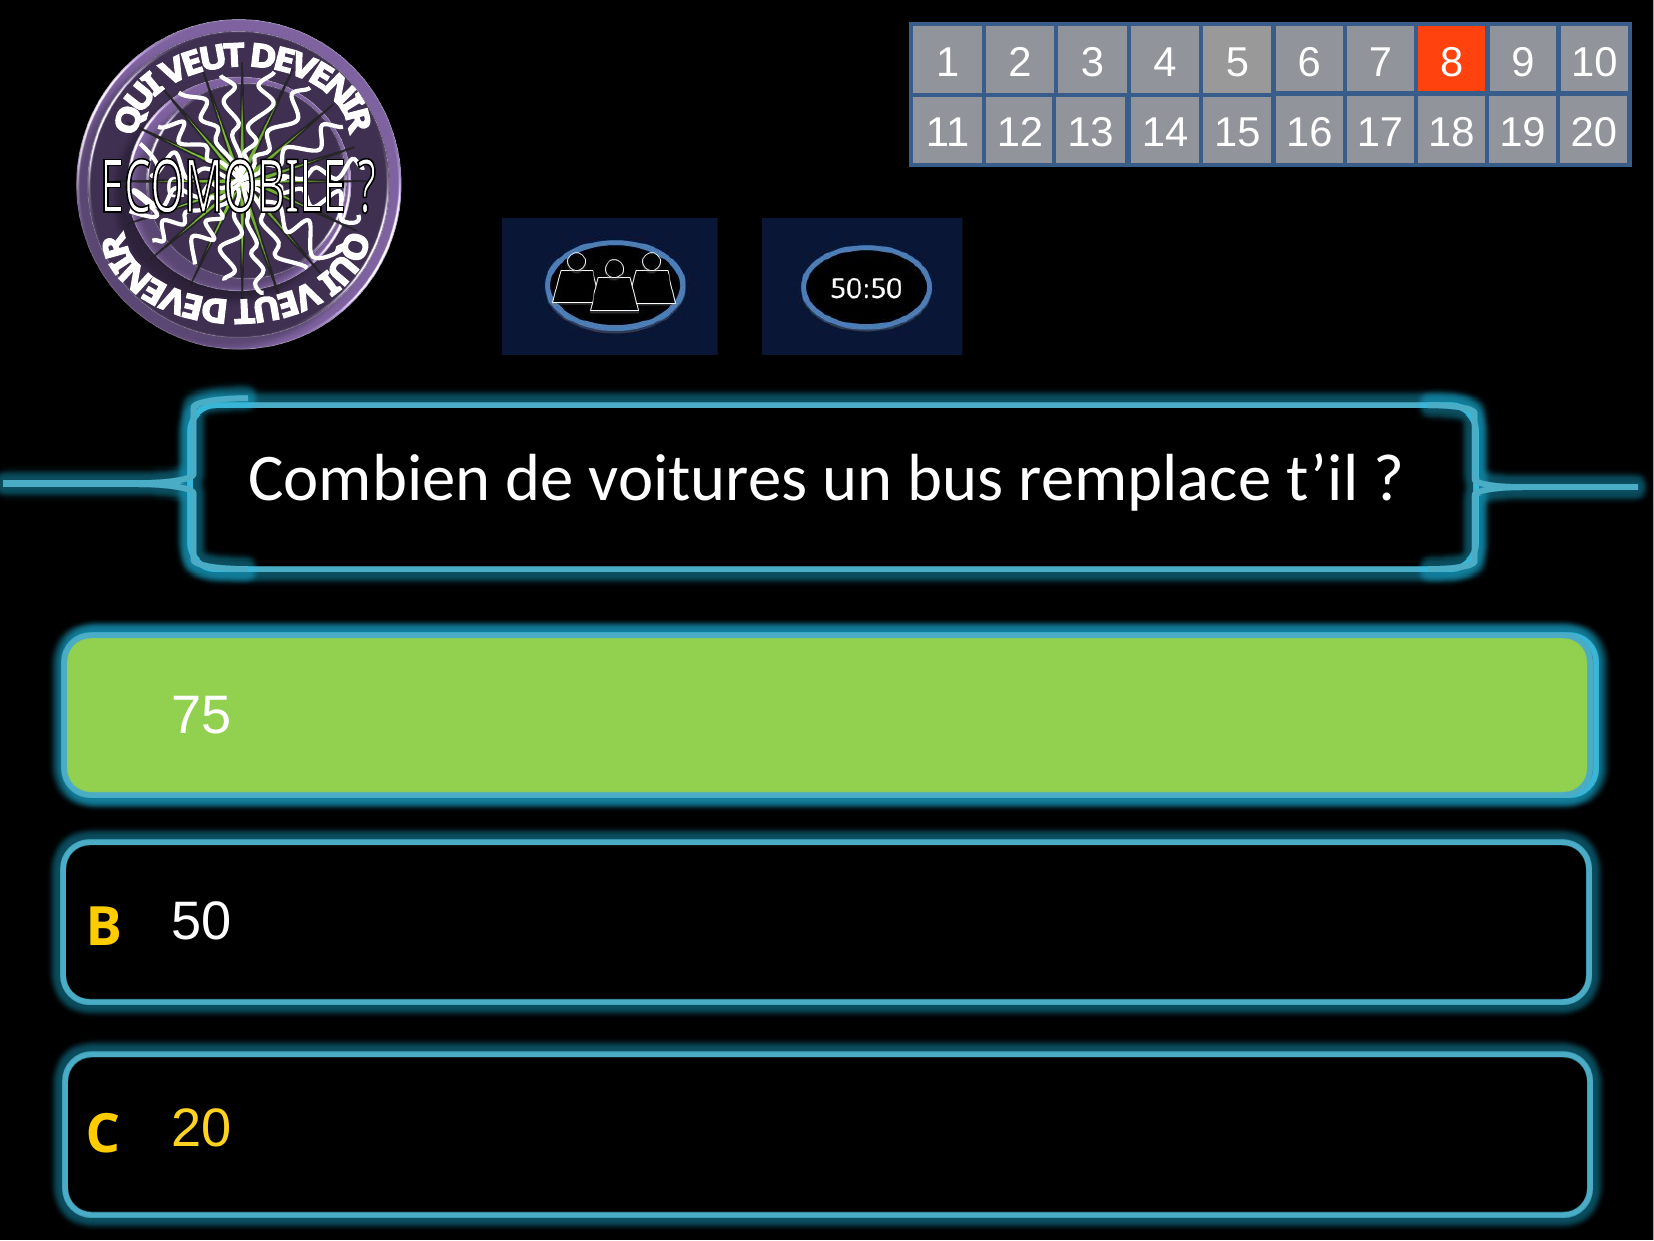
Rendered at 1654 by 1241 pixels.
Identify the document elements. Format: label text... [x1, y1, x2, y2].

picture [45, 1034, 1610, 1235]
text_box 5 [1201, 24, 1273, 94]
picture [44, 615, 1616, 815]
text_box 12 [983, 94, 1054, 166]
text_box 20 [1558, 93, 1630, 166]
text_box 15 [1201, 94, 1273, 166]
title Combien de voitures un bus remplace t’il ? [188, 401, 1465, 567]
text_box 2 [983, 24, 1056, 94]
text_box 19 [1486, 93, 1558, 166]
text_box 6 [1273, 24, 1344, 93]
list 20 [171, 1057, 1548, 1199]
picture [53, 18, 402, 370]
text_box 11 [911, 94, 983, 166]
text_box 17 [1345, 93, 1415, 166]
text_box 4 [1128, 24, 1201, 94]
text_box 18 [1415, 93, 1486, 166]
text_box 9 [1487, 24, 1558, 93]
text_box 10 [1558, 24, 1630, 93]
text_box 8 [1416, 24, 1487, 93]
picture [0, 377, 1654, 591]
list 75 [171, 643, 1548, 786]
text_box 7 [1344, 24, 1416, 93]
text_box 14 [1128, 94, 1201, 166]
text_box 16 [1273, 93, 1345, 166]
picture [43, 822, 1609, 1022]
list 50 [171, 850, 1548, 993]
text_box 3 [1056, 24, 1128, 95]
text_box 13 [1054, 94, 1127, 166]
text_box 1 [911, 24, 983, 94]
